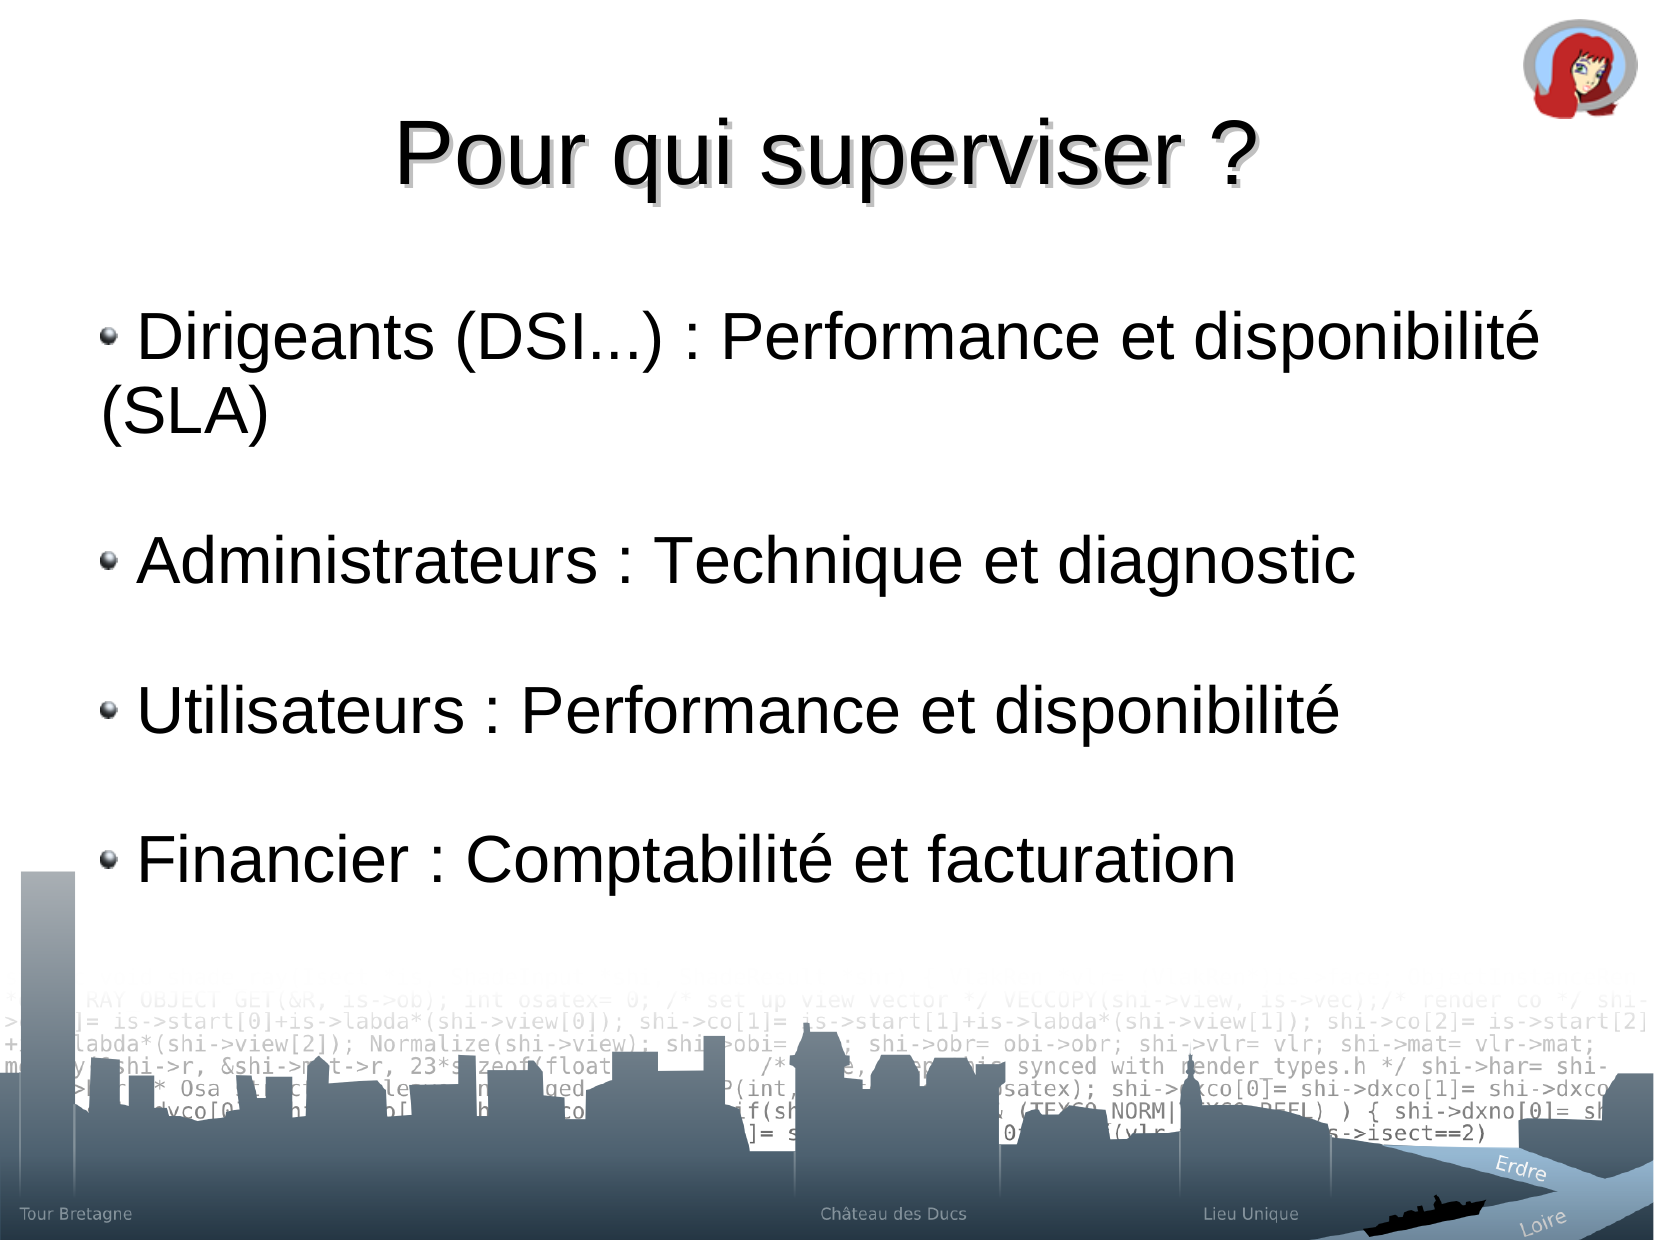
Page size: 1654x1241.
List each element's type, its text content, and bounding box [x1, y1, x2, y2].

picture [0, 804, 1654, 1241]
picture [1523, 19, 1638, 119]
title Pour qui superviser ? [82, 56, 1571, 250]
subtitle Dirigeants (DSI...) : Performance et disponibilité (SLA) Administrateurs : Technique et diagnostic Utilisateurs : Performance et disponibilité Financier : Comptabilité et facturation [100, 253, 1589, 942]
